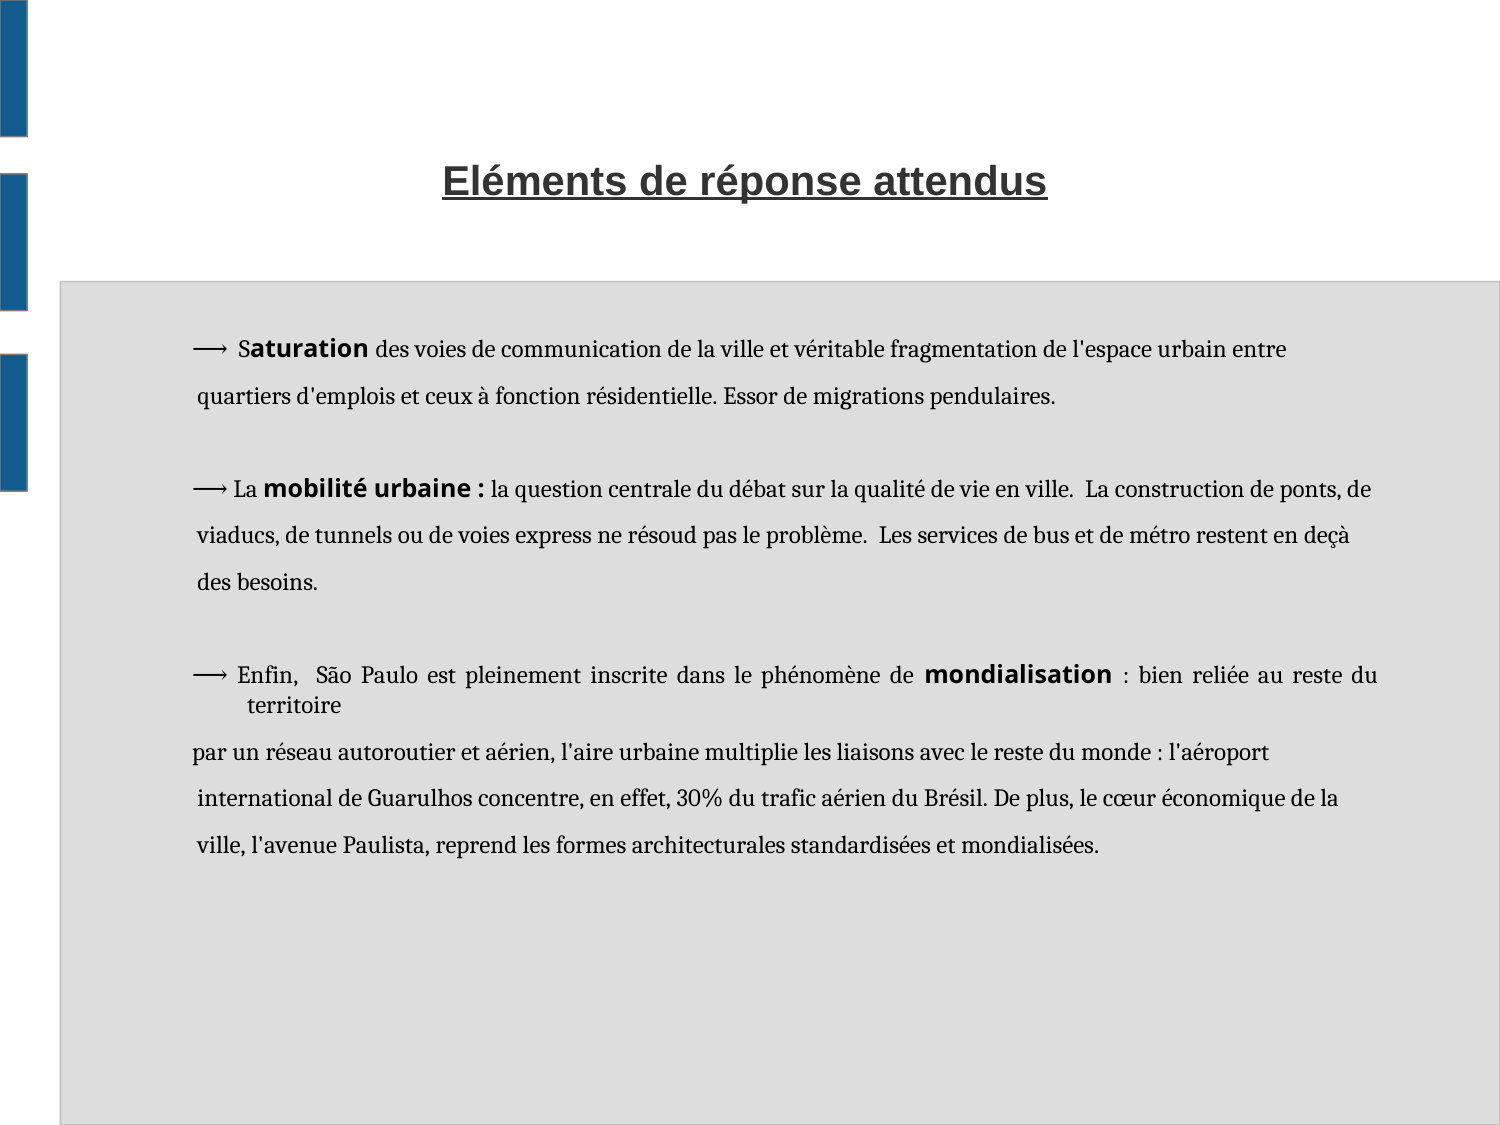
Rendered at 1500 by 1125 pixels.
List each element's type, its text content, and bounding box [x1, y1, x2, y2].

list ⟶ Saturation des voies de communication de la ville et véritable fragmentation de l'espace urbain entre quartiers d'emplois et ceux à fonction résidentielle. Essor de migrations pendulaires. ⟶ La mobilité urbaine : la question centrale du débat sur la qualité de vie en ville. La construction de ponts, de viaducs, de tunnels ou de voies express ne résoud pas le problème. Les services de bus et de métro restent en deçà des besoins. ⟶ Enfin, São Paulo est pleinement inscrite dans le phénomène de mondialisation : bien reliée au reste du territoire par un réseau autoroutier et aérien, l'aire urbaine multiplie les liaisons avec le reste du monde : l'aéroport international de Guarulhos concentre, en effet, 30% du trafic aérien du Brésil. De plus, le cœur économique de la ville, l'avenue Paulista, reprend les formes architecturales standardisées et mondialisées. [119, 324, 1394, 999]
text_box [112, 99, 1388, 1000]
title Eléments de réponse attendus [108, 85, 1383, 272]
